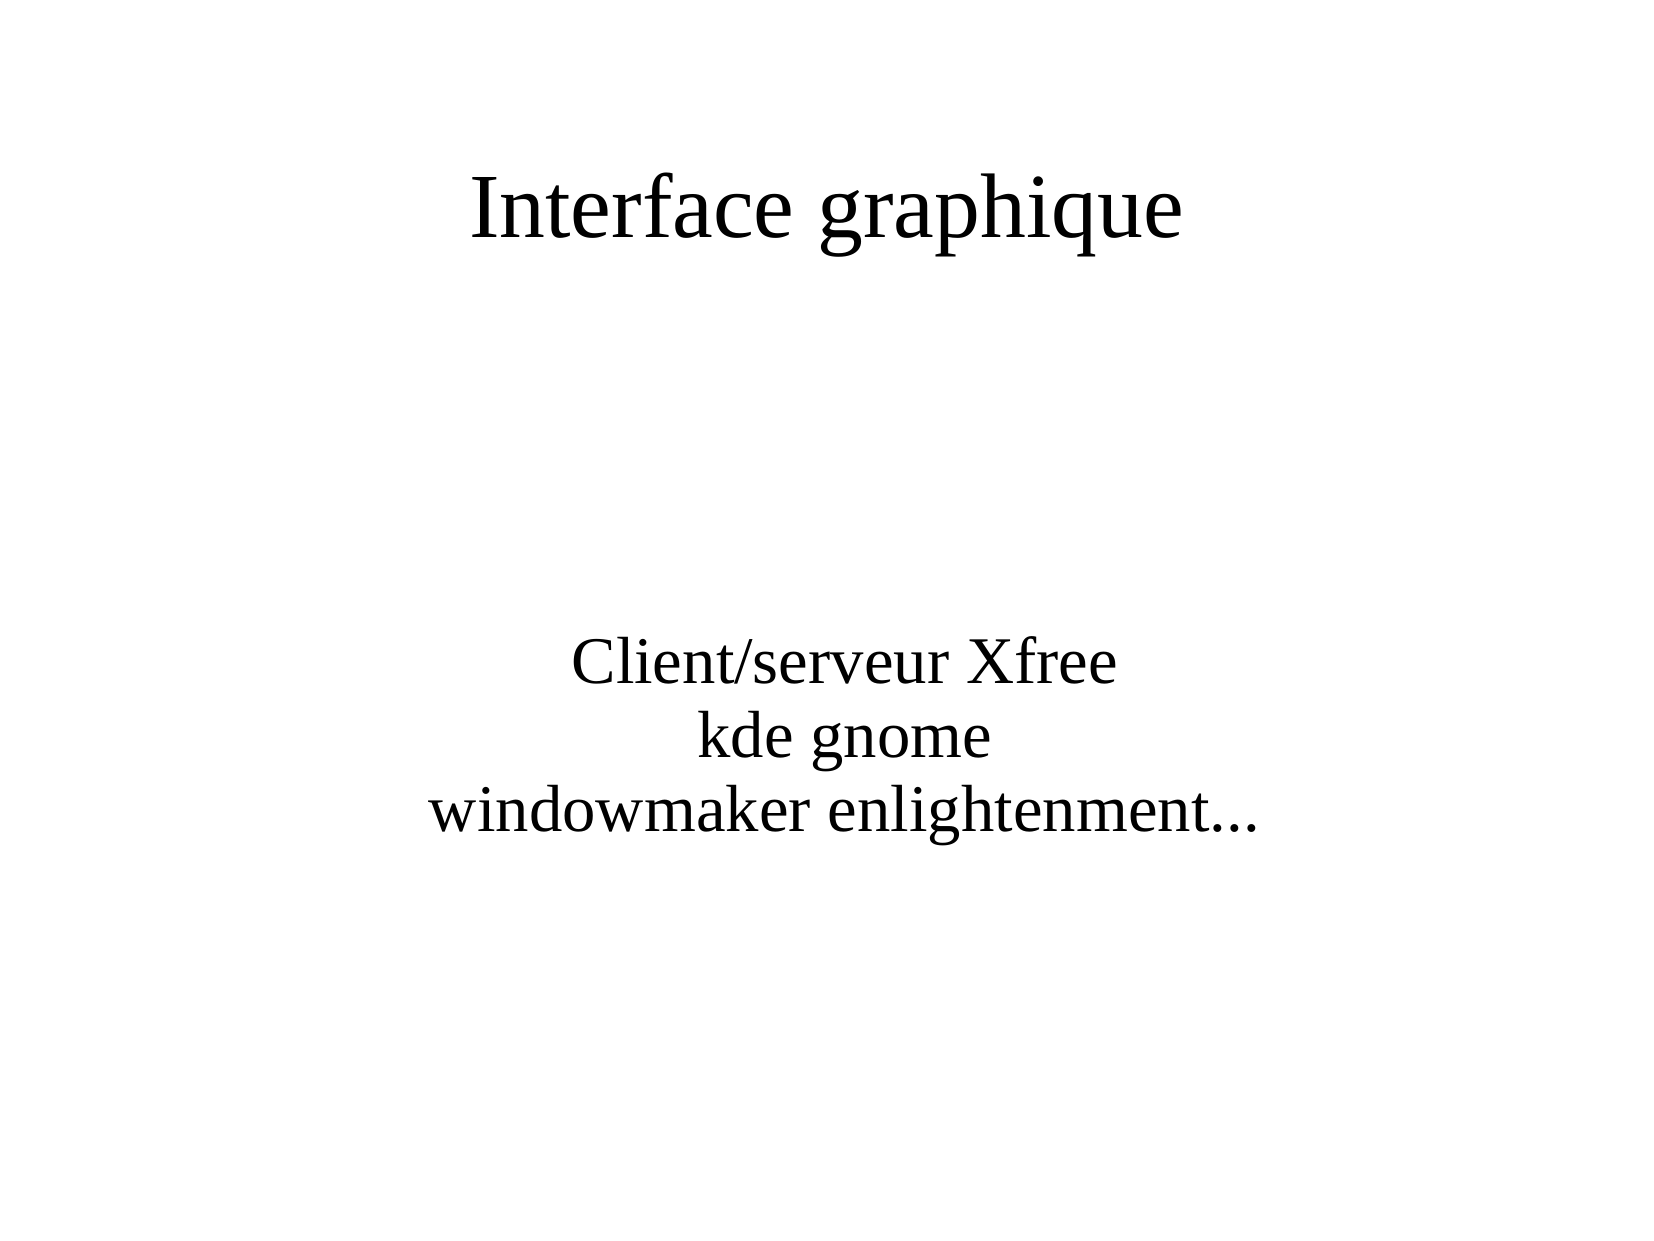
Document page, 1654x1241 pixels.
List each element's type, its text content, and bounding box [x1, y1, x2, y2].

title Interface graphique [121, 102, 1534, 311]
subtitle Client/serveur Xfree kde gnome windowmaker enlightenment... [121, 344, 1534, 1127]
